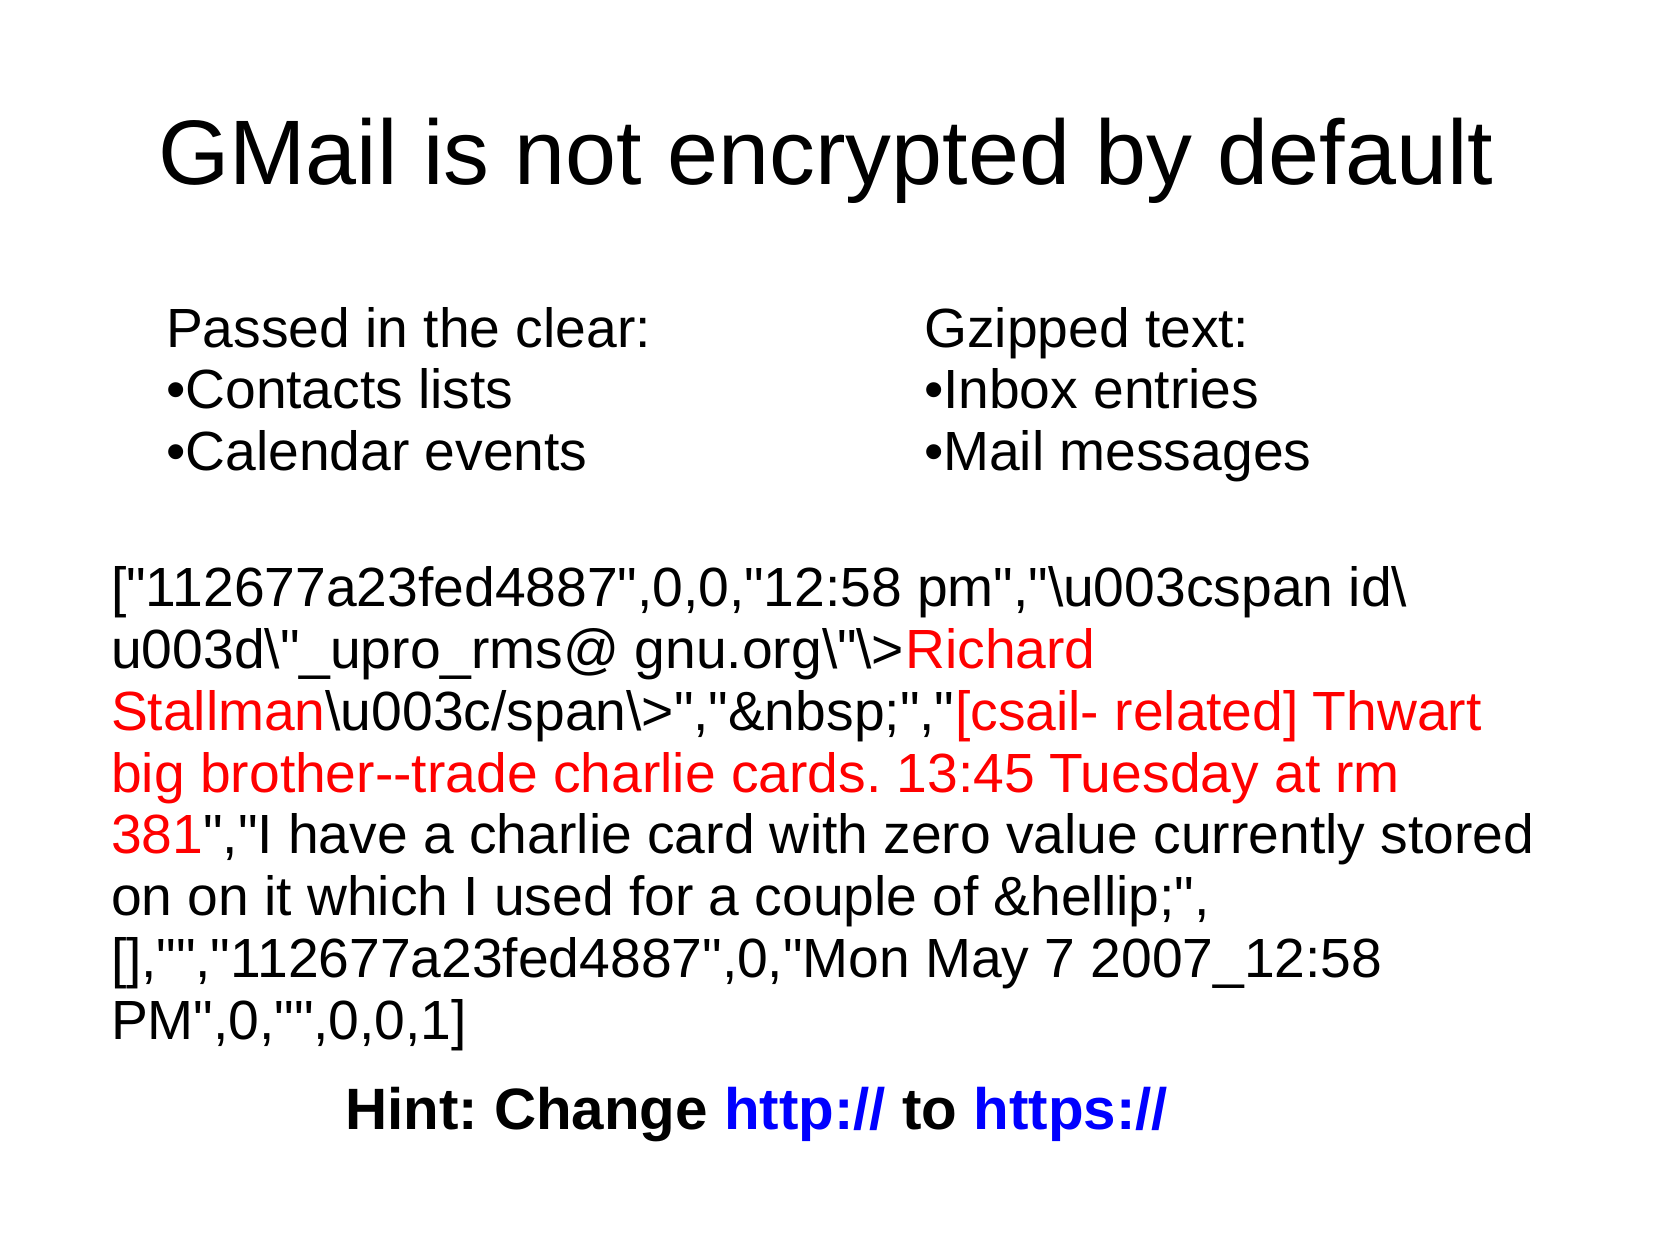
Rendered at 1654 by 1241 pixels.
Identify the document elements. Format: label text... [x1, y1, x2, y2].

title GMail is not encrypted by default [82, 23, 1571, 283]
text_box Passed in the clear: Contacts lists Calendar events [151, 289, 869, 491]
text_box Hint: Change http:// to https:// [330, 1068, 1475, 1215]
text_box Gzipped text: Inbox entries Mail messages [909, 289, 1516, 491]
text_box ["112677a23fed4887",0,0,"12:58 pm","\u003cspan id\u003d\"_upro_rms@ gnu.org\"\>Richard Stallman\u003c/span\>","&nbsp;","[csail- related] Thwart big brother--trade charlie cards. 13:45 Tuesday at rm 381","I have a charlie card with zero value currently stored on on it which I used for a couple of &hellip;",[],"","112677a23fed4887",0,"Mon May 7 2007_12:58 PM",0,"",0,0,1] [96, 549, 1571, 1059]
